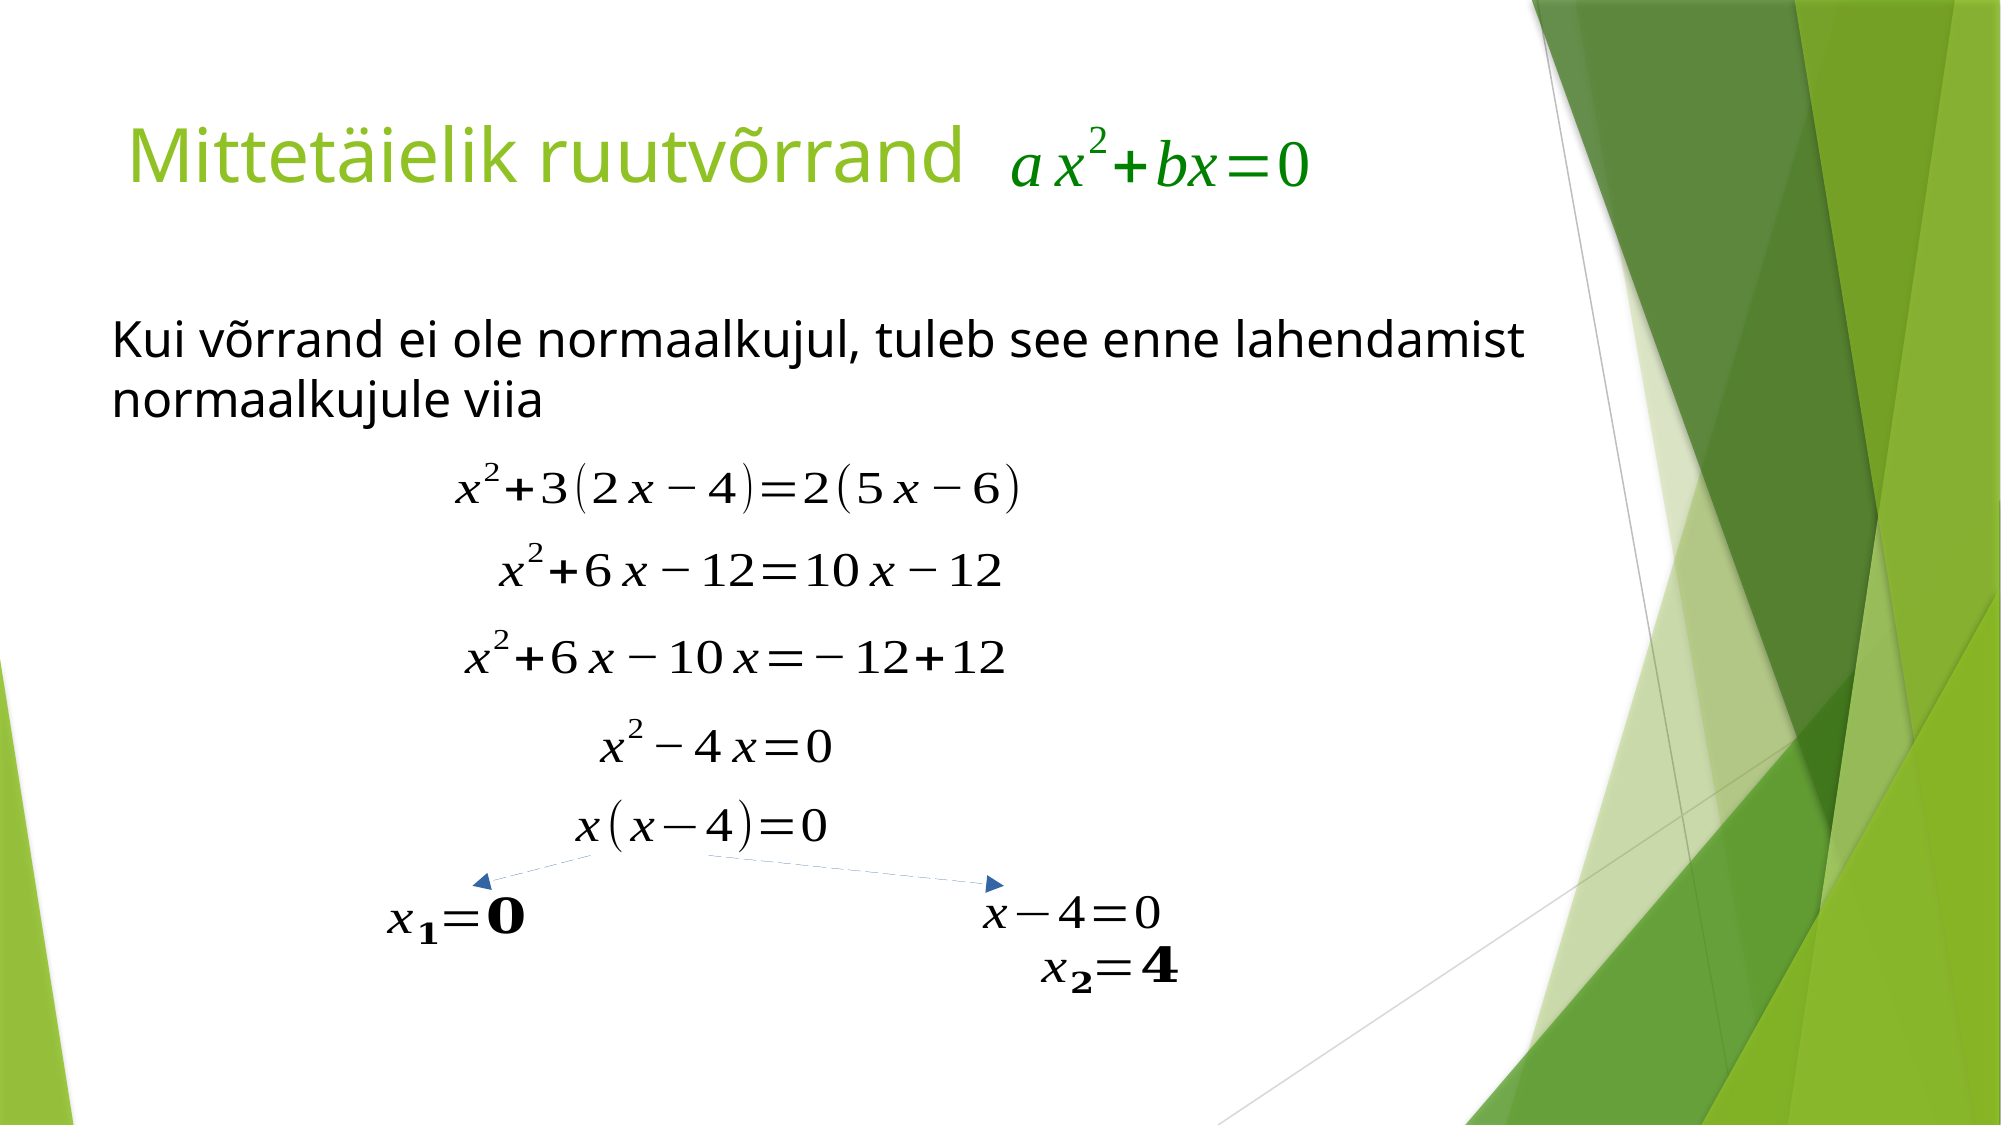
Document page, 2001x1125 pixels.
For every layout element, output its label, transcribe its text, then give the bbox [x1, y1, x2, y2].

chart [566, 797, 835, 856]
chart [446, 456, 1029, 517]
title Mittetäielik ruutvõrrand [111, 99, 1522, 300]
chart [974, 885, 1182, 1000]
chart [490, 536, 1010, 598]
chart [455, 623, 1013, 684]
chart [377, 890, 527, 951]
chart [1003, 118, 1318, 202]
chart [591, 712, 840, 774]
text_box Kui võrrand ei ole normaalkujul, tuleb see enne lahendamist normaalkujule viia [96, 300, 1542, 436]
